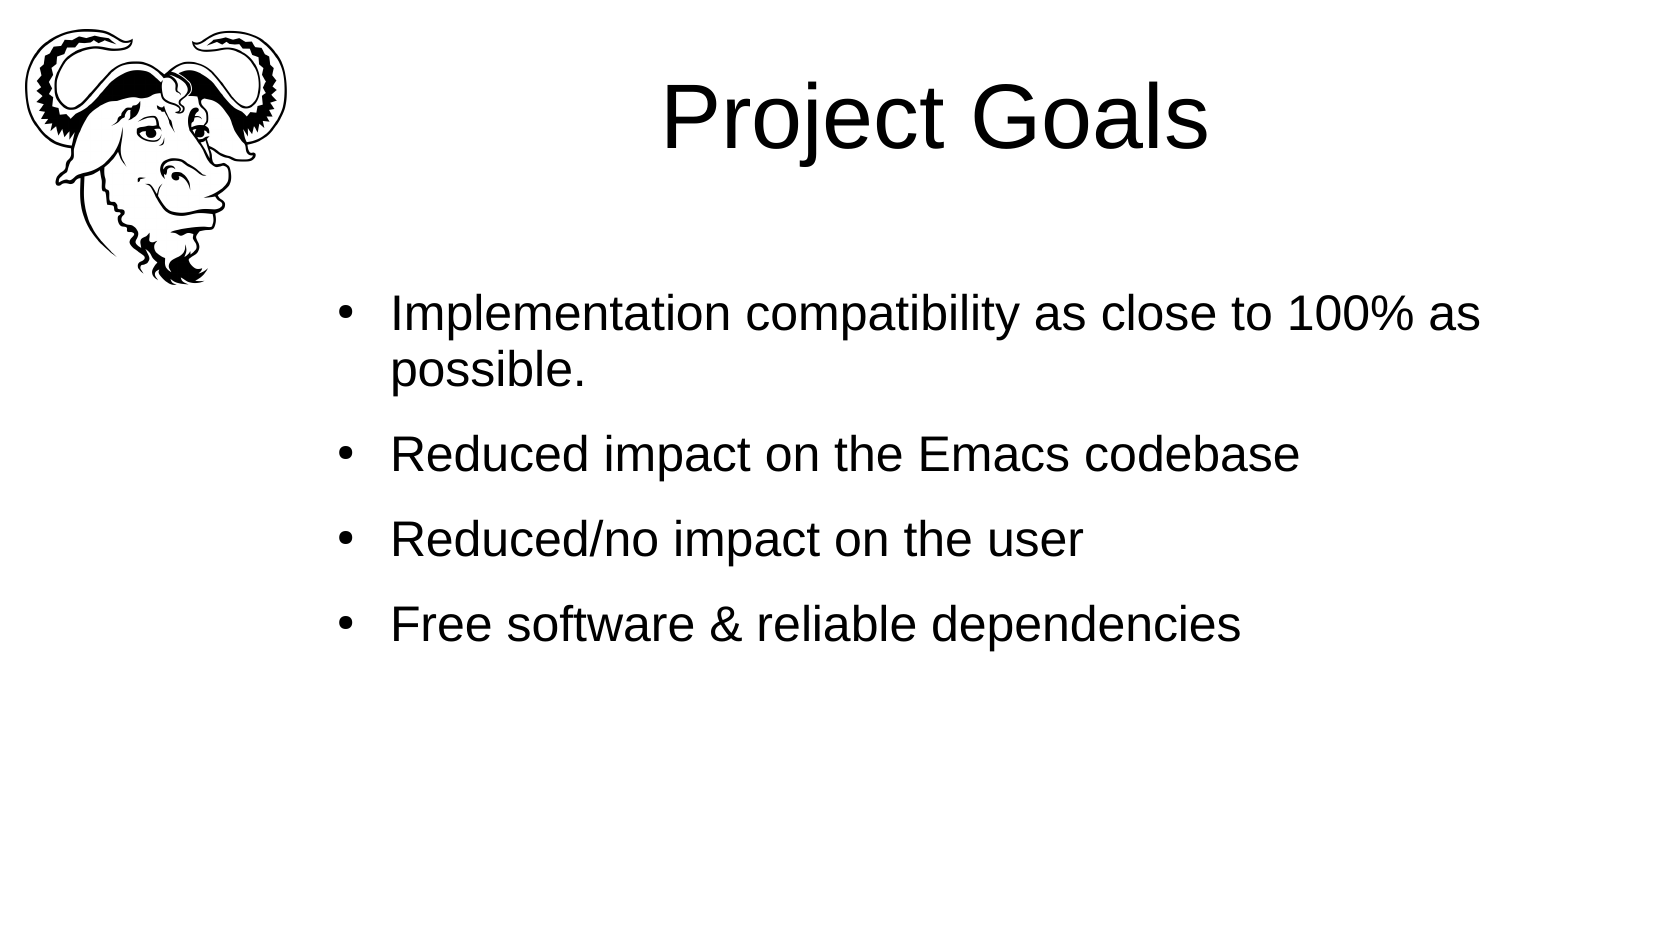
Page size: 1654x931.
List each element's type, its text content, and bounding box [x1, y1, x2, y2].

picture [25, 29, 287, 285]
list Implementation compatibility as close to 100% as possible. Reduced impact on the Emacs codebase Reduced/no impact on the user Free software & reliable dependencies [319, 285, 1636, 886]
title Project Goals [390, 30, 1481, 203]
